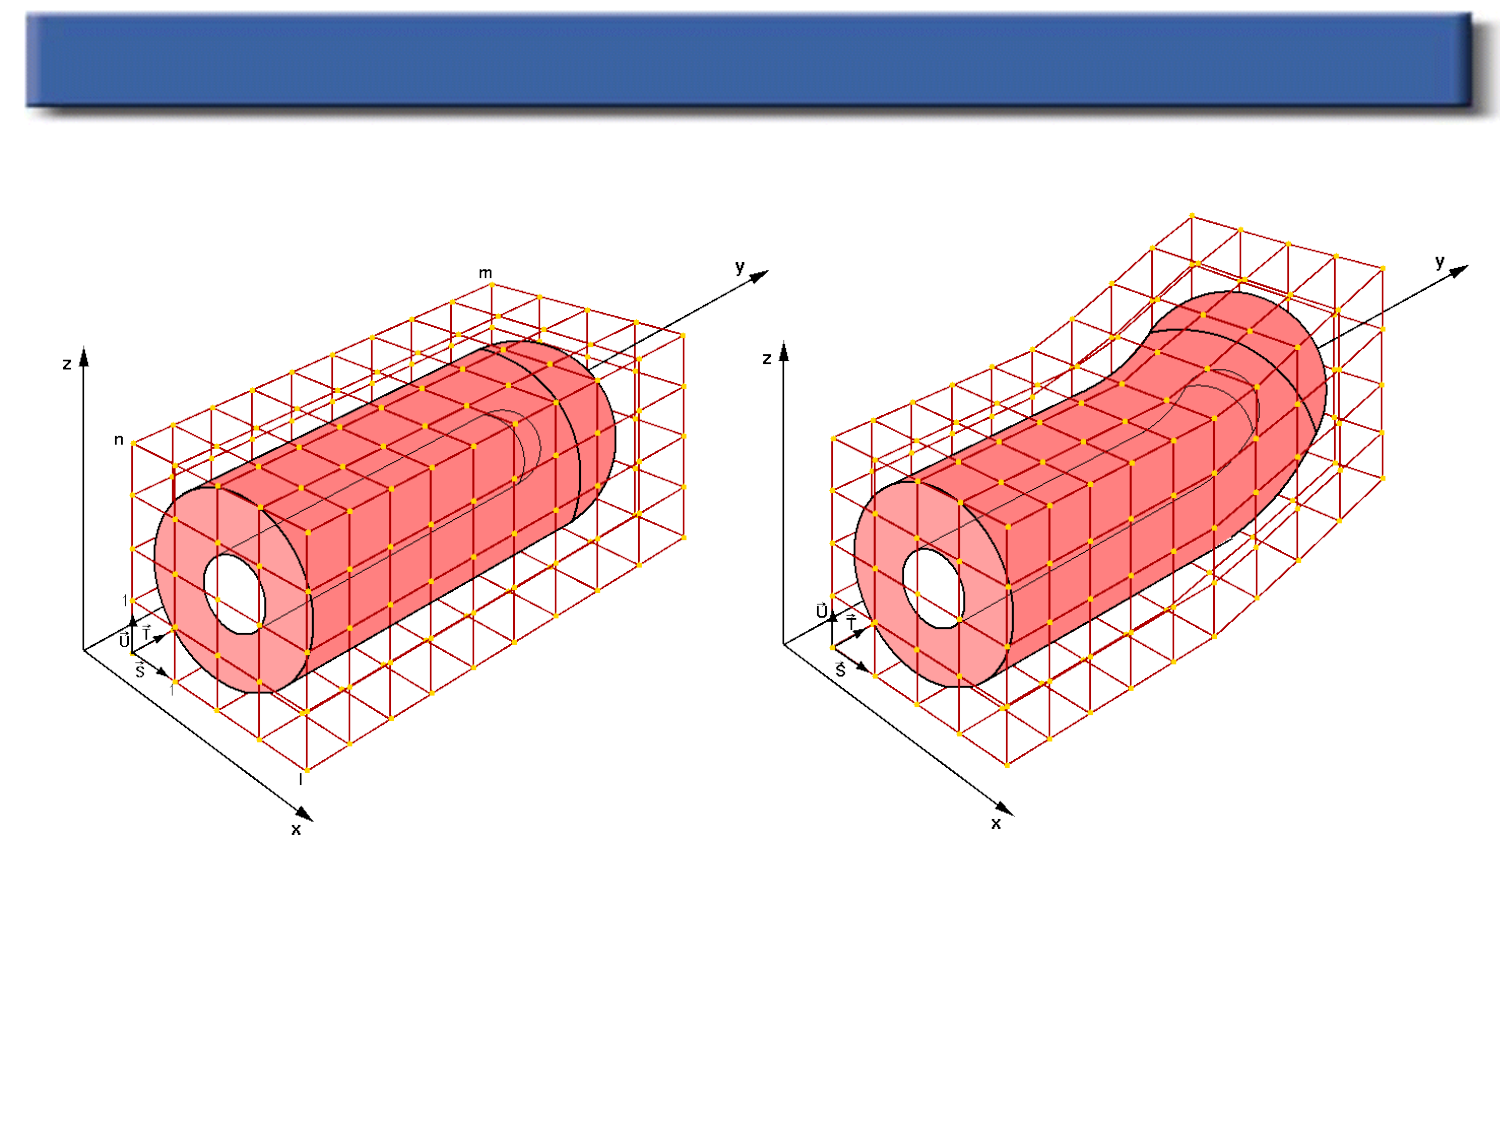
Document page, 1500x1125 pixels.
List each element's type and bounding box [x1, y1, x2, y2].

picture [62, 212, 1472, 836]
picture [24, 9, 1500, 125]
